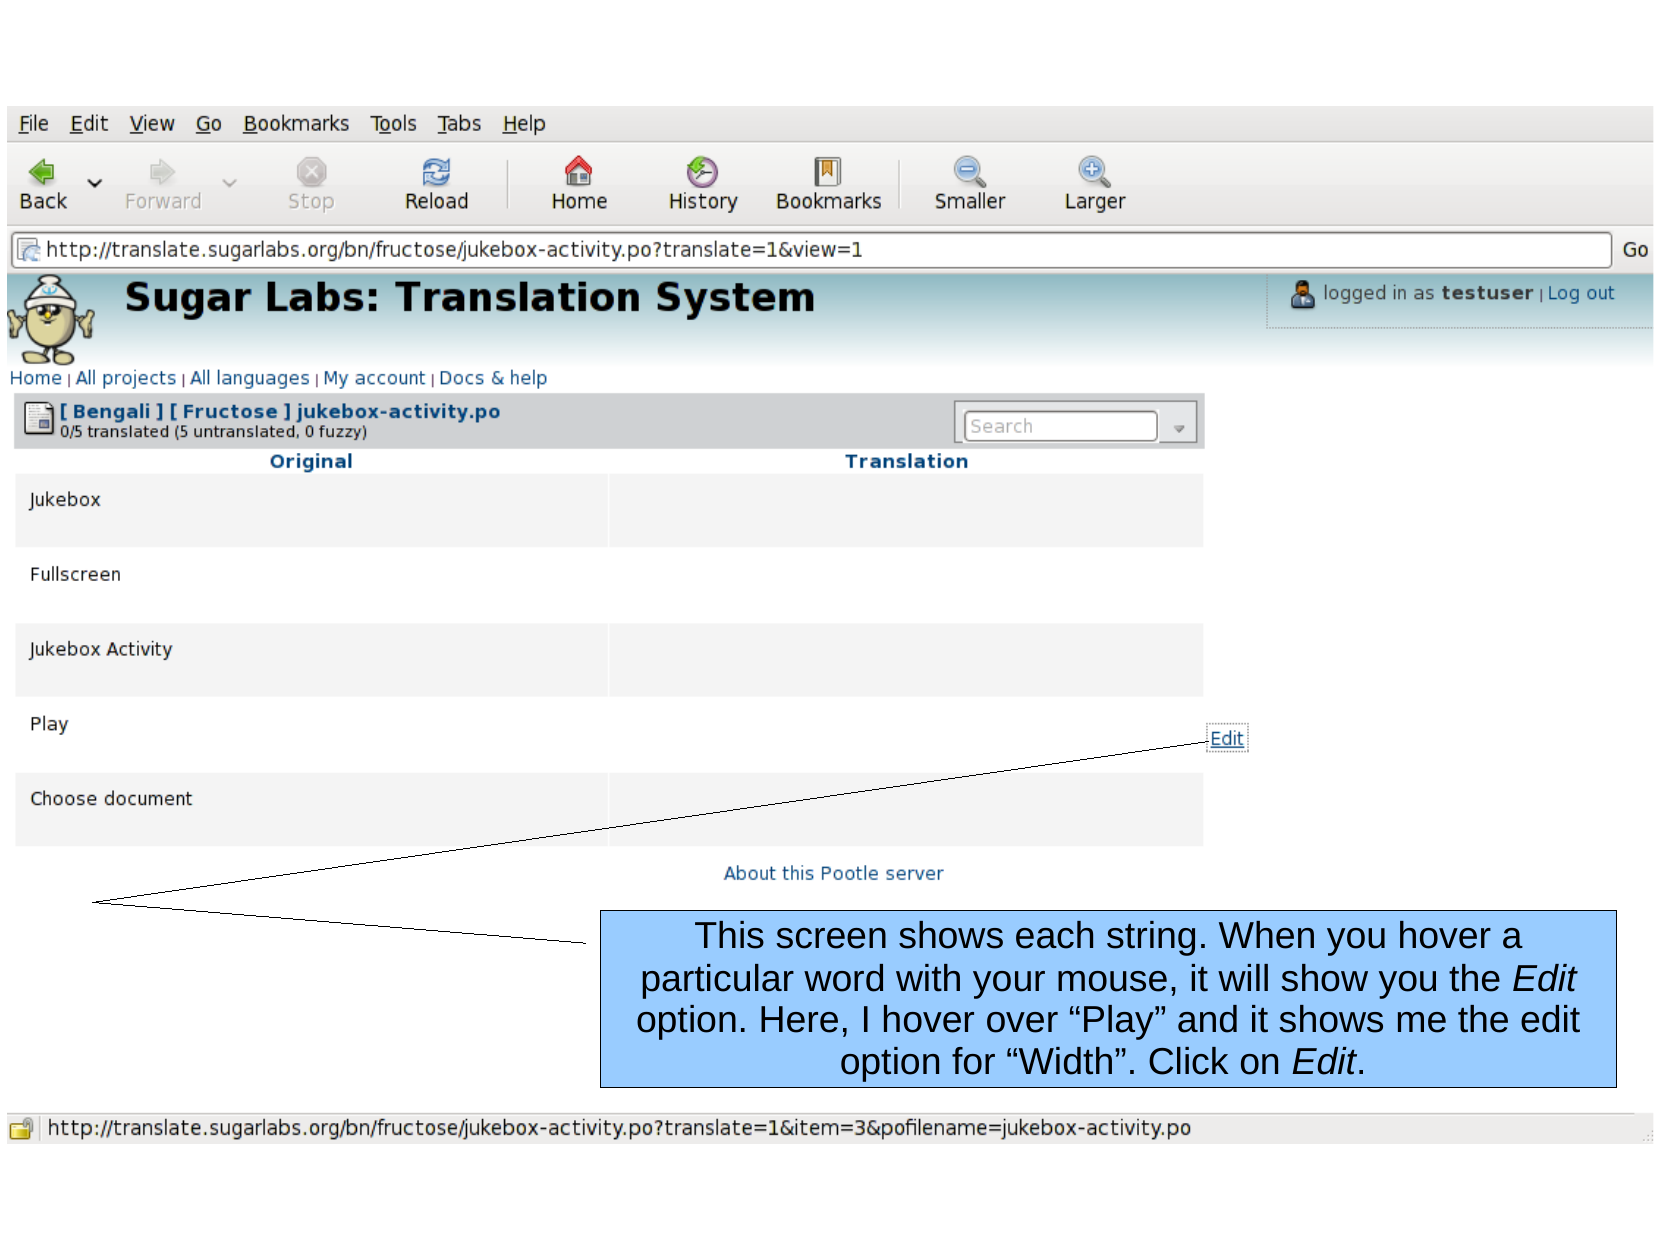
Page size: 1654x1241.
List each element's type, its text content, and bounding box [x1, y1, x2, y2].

picture [7, 106, 1654, 1144]
text_box This screen shows each string. When you hover a particular word with your mouse, it will show you the Edit option. Here, I hover over “Play” and it shows me the edit option for “Width”. Click on Edit. [600, 910, 1617, 1088]
